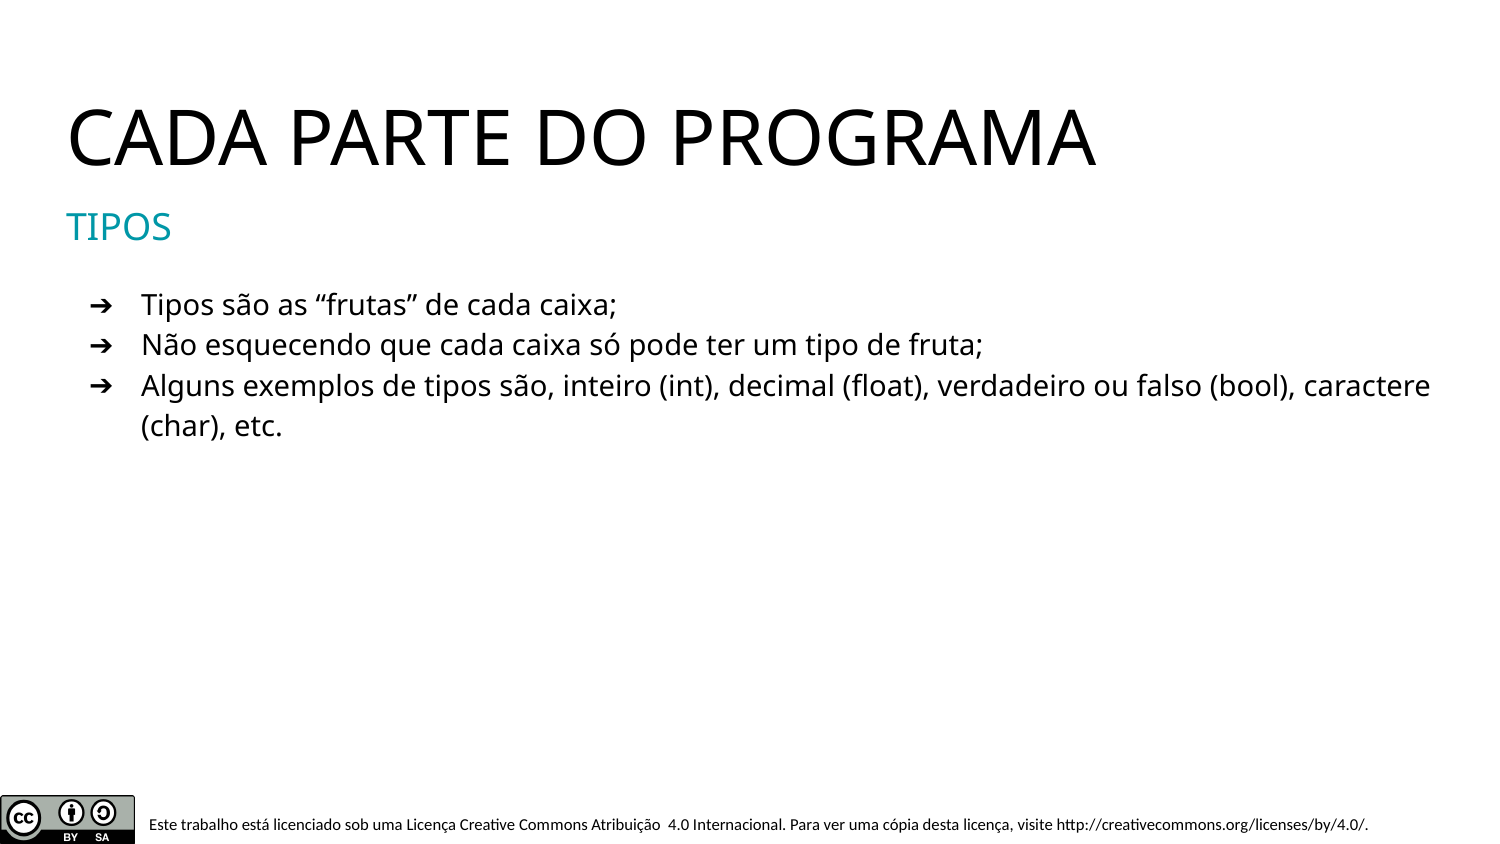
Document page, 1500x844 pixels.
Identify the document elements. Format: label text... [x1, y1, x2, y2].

text_box Este trabalho está licenciado sob uma Licença Creative Commons Atribuição 4.0 Internacional. Para ver uma cópia desta licença, visite http://creativecommons.org/licenses/by/4.0/. [135, 795, 1500, 844]
title TIPOS [51, 187, 1449, 266]
list Tipos são as “frutas” de cada caixa; Não esquecendo que cada caixa só pode ter um tipo de fruta; Alguns exemplos de tipos são, inteiro (int), decimal (float), verdadeiro ou falso (bool), caractere (char), etc. [51, 266, 1449, 750]
picture [0, 795, 135, 844]
title CADA PARTE DO PROGRAMA [51, 72, 1449, 167]
